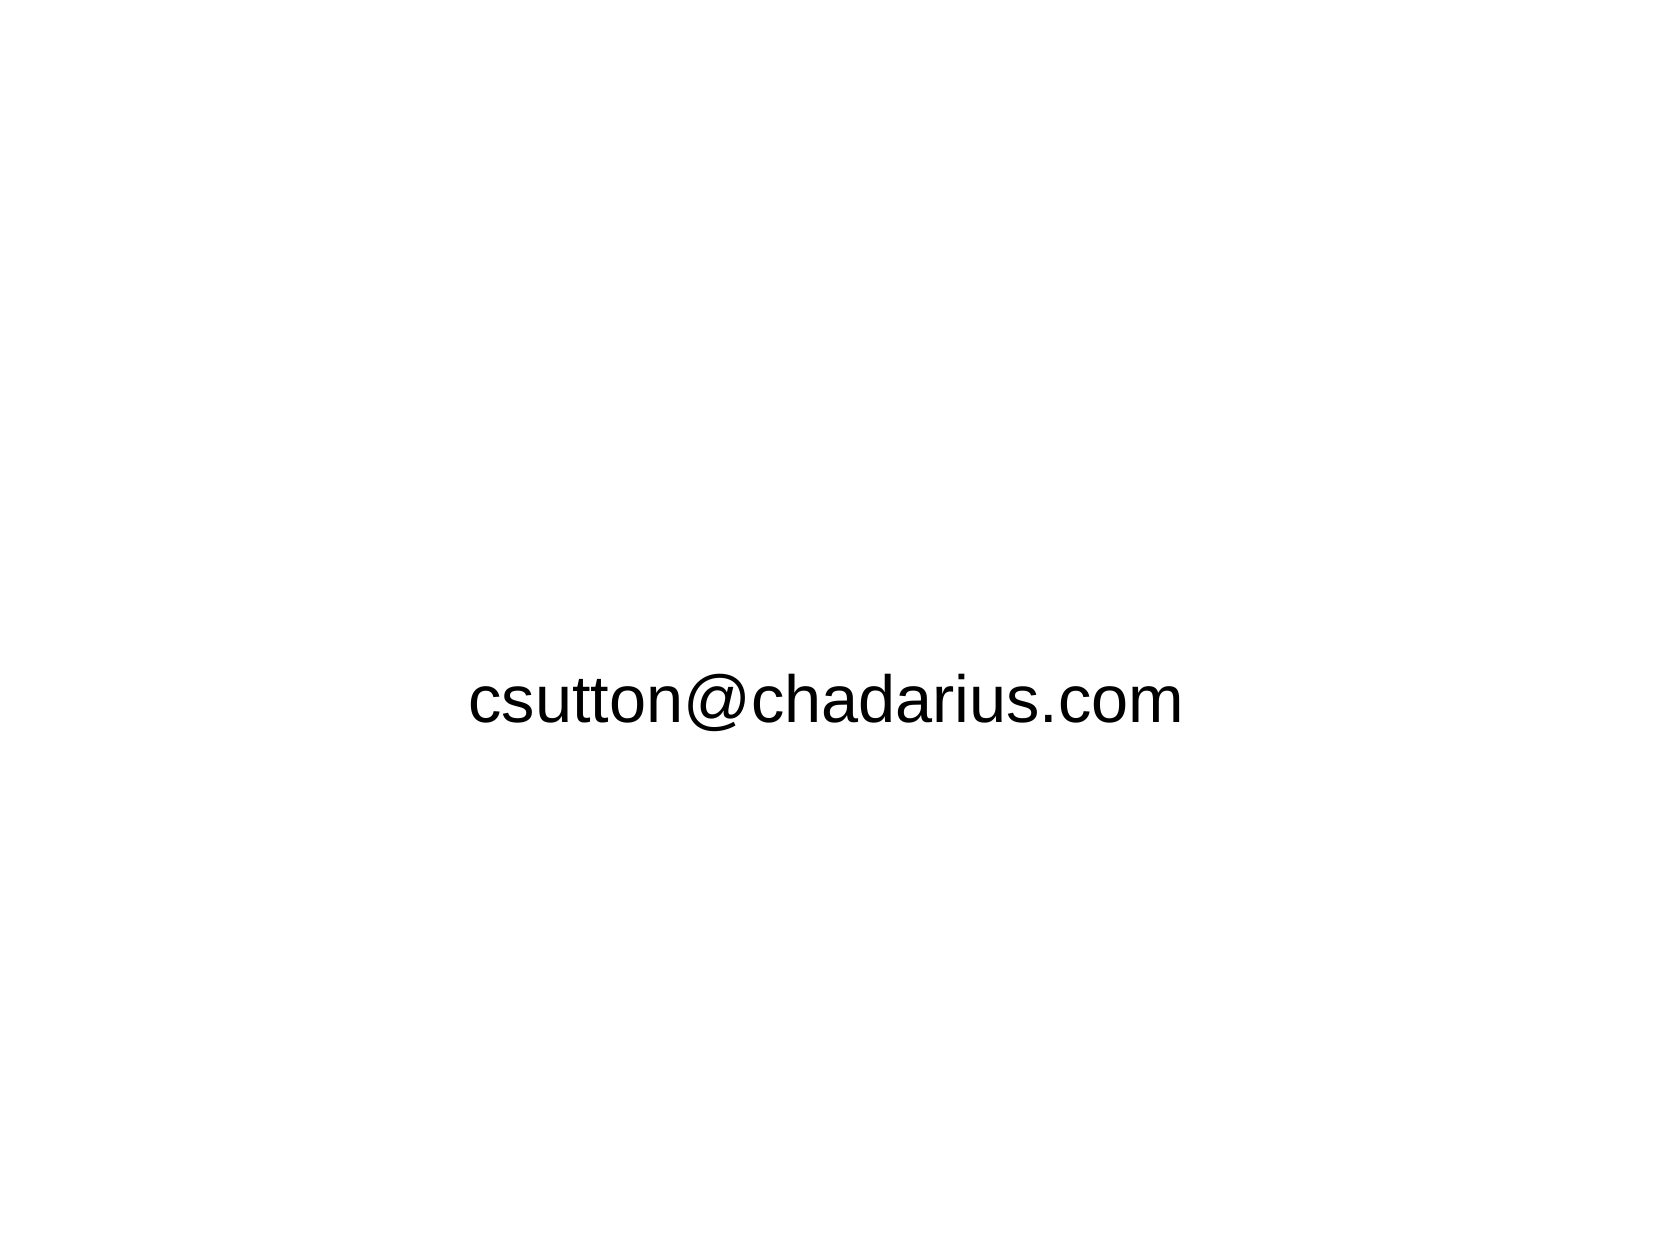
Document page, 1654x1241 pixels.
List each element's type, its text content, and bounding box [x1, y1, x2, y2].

text_box csutton@chadarius.com [82, 297, 1571, 1102]
